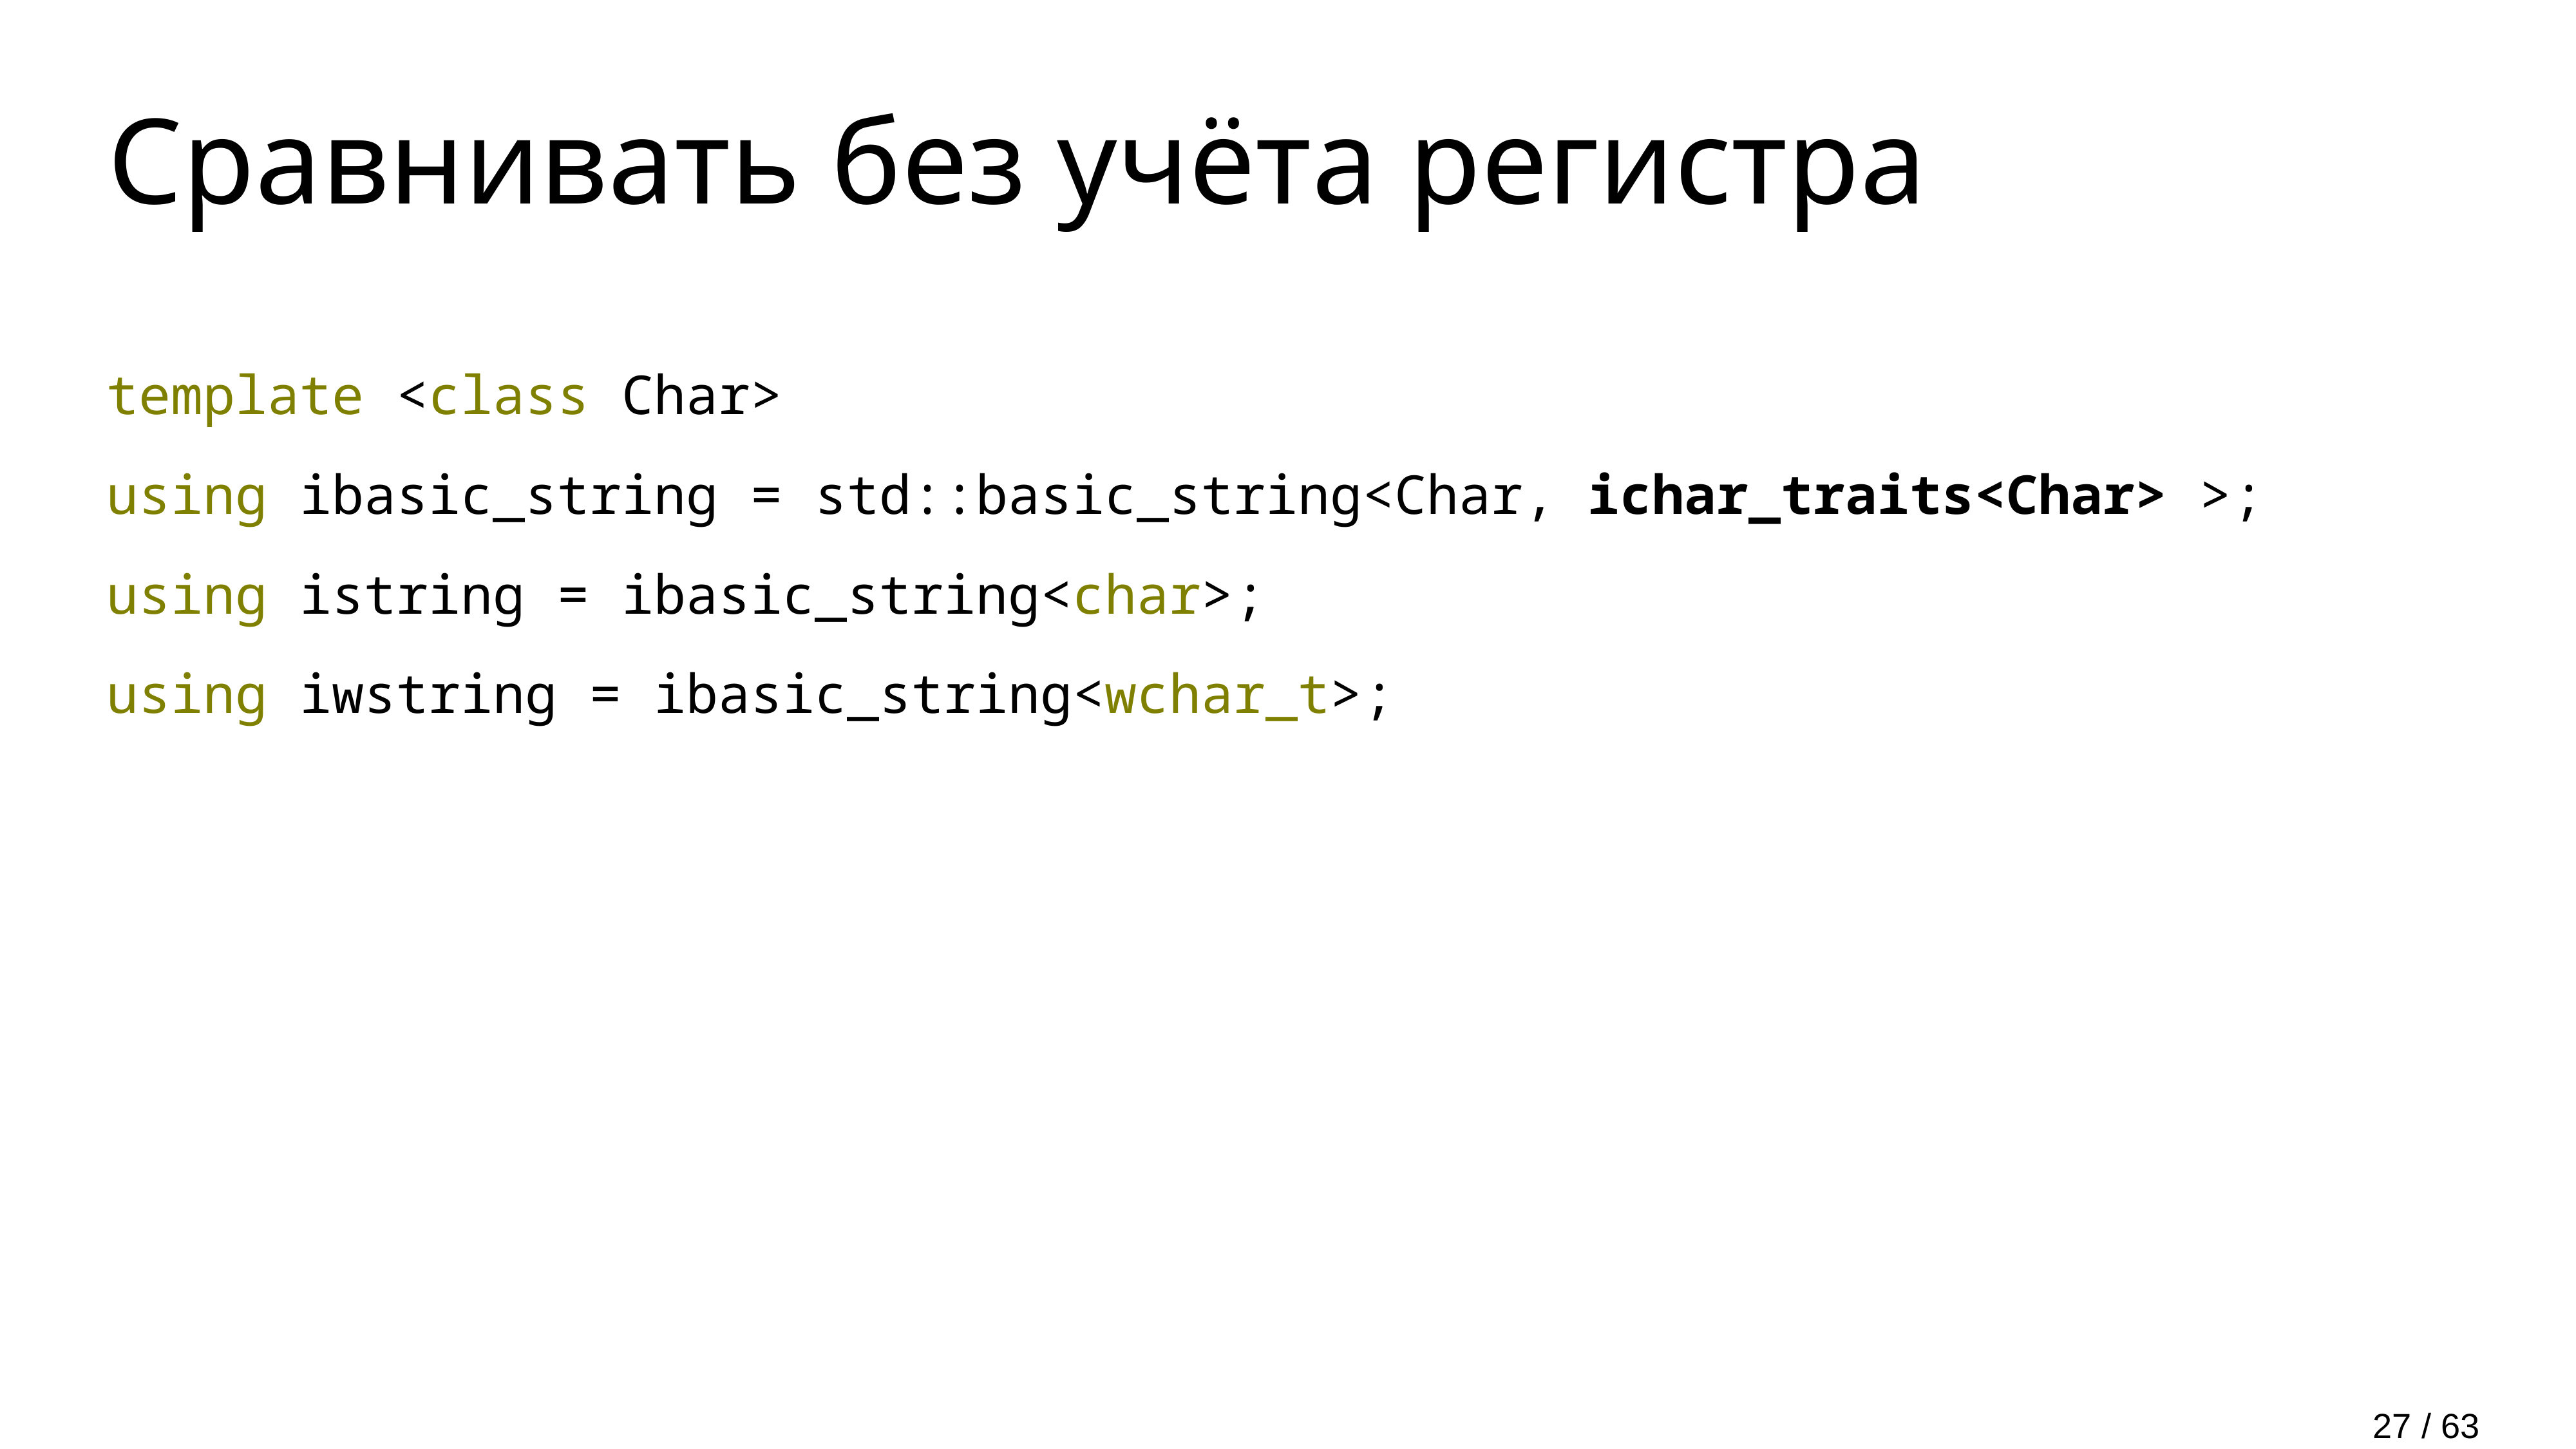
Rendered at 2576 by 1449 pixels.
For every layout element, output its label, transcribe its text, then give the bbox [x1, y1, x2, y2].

list template <class Char> using ibasic_string = std::basic_string<Char, ichar_traits<Char> >; using istring = ibasic_string<char>; using iwstring = ibasic_string<wchar_t>; [0, 295, 2576, 1449]
text_box <number> / 63 [2363, 1402, 2576, 1449]
title Сравнивать без учёта регистра [108, 80, 2468, 242]
